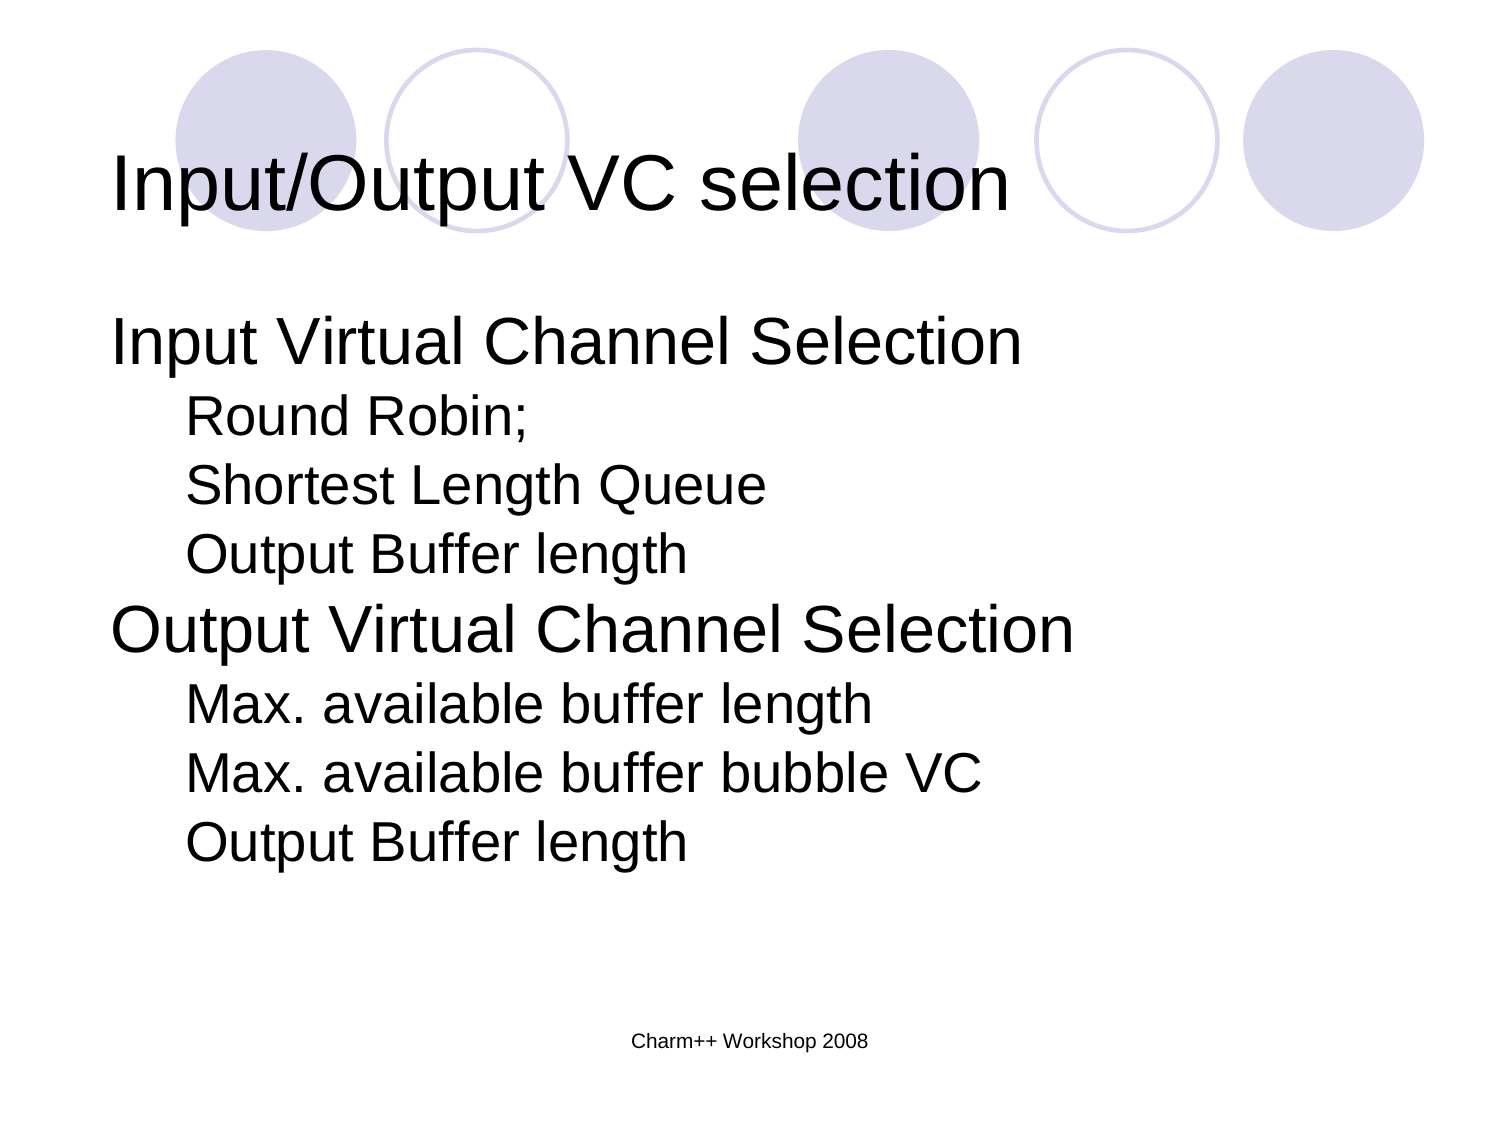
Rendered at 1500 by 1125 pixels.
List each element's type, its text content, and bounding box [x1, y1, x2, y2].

title Input/Output VC selection [110, 93, 1392, 282]
list Input Virtual Channel Selection Round Robin; Shortest Length Queue Output Buffer length Output Virtual Channel Selection Max. available buffer length Max. available buffer bubble VC Output Buffer length [110, 312, 1392, 1022]
